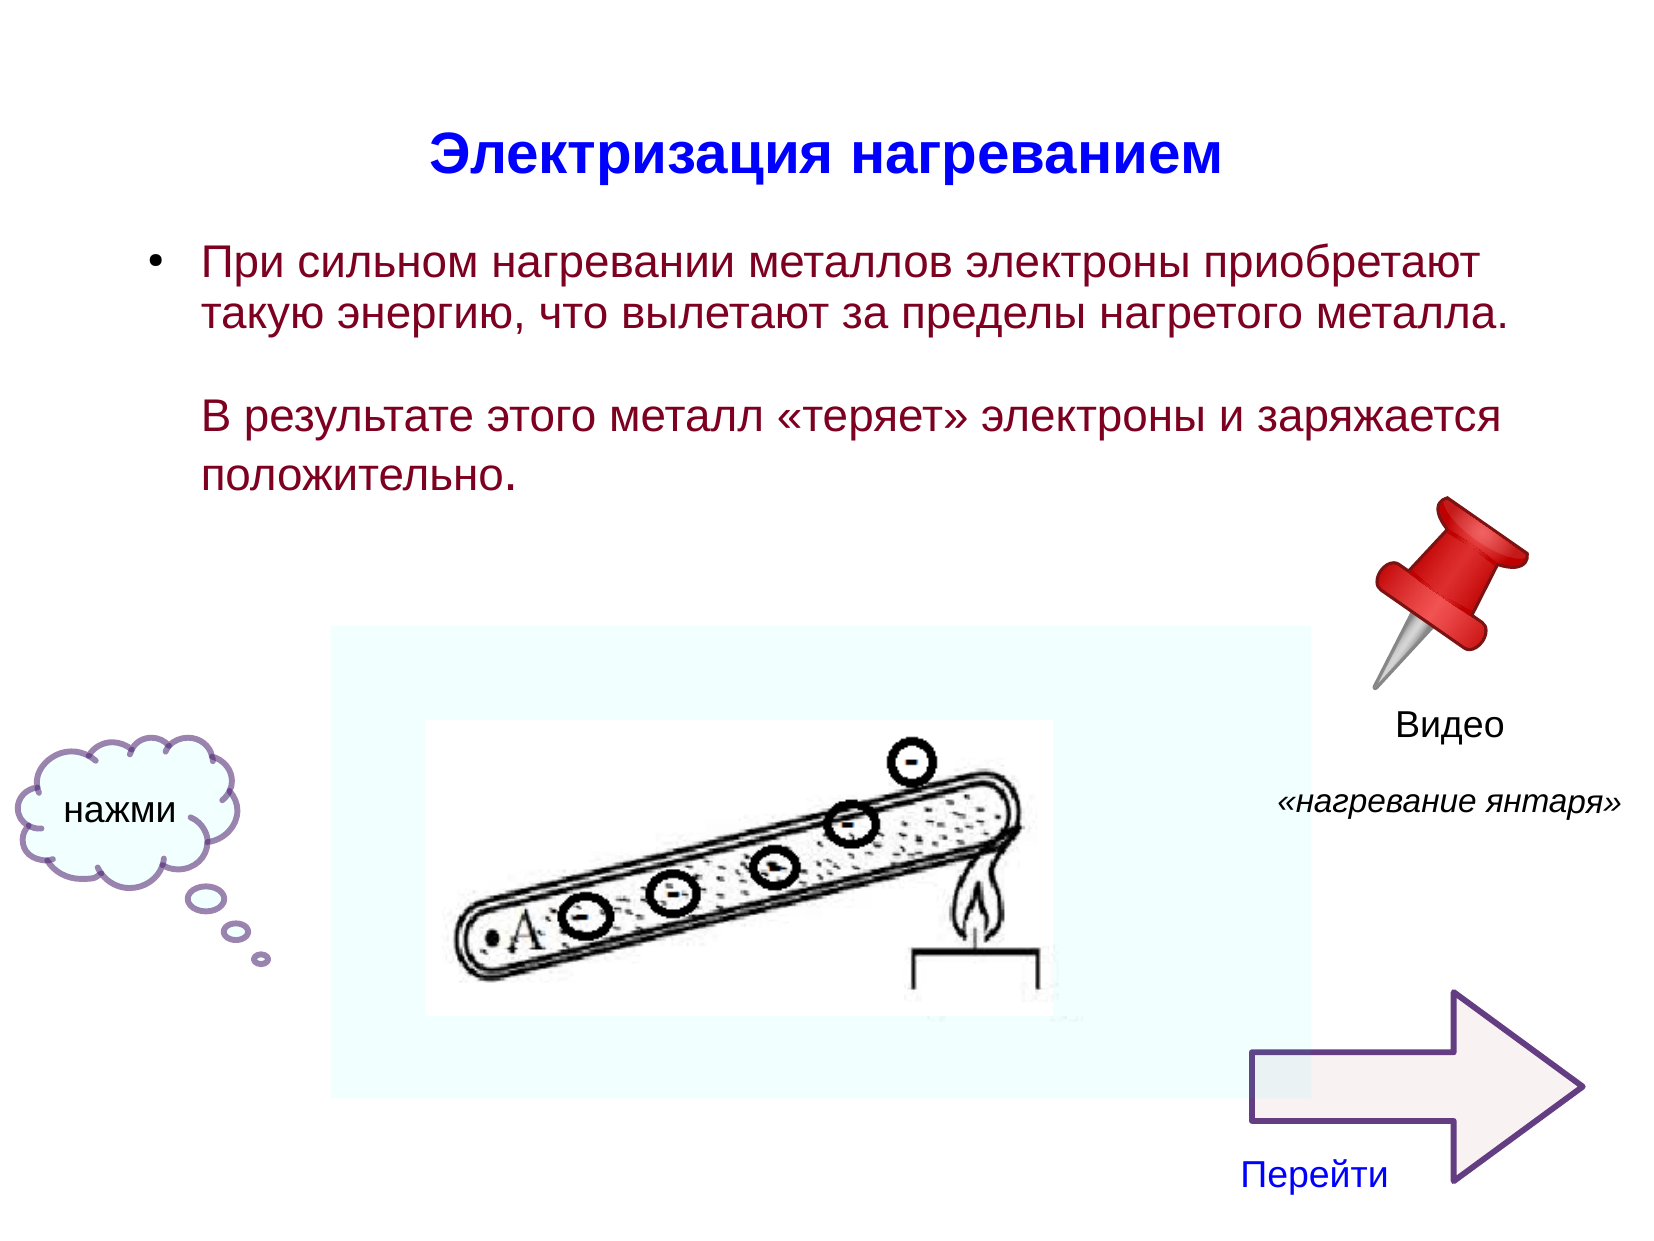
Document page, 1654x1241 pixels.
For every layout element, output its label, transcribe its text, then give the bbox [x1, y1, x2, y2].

text_box нажми [17, 737, 238, 889]
list При сильном нагревании металлов электроны приобретают такую энергию, что вылетают за пределы нагретого металла. В результате этого металл «теряет» электроны и заряжается положительно. [129, 236, 1524, 501]
text_box нажми [223, 923, 249, 941]
picture [1336, 479, 1565, 709]
text_box [330, 625, 1583, 1182]
text_box нажми [187, 886, 225, 912]
title Электризация нагреванием [82, 49, 1571, 257]
picture [425, 720, 1053, 1016]
text_box Перейти [1225, 1145, 1418, 1203]
text_box нажми [253, 954, 269, 965]
